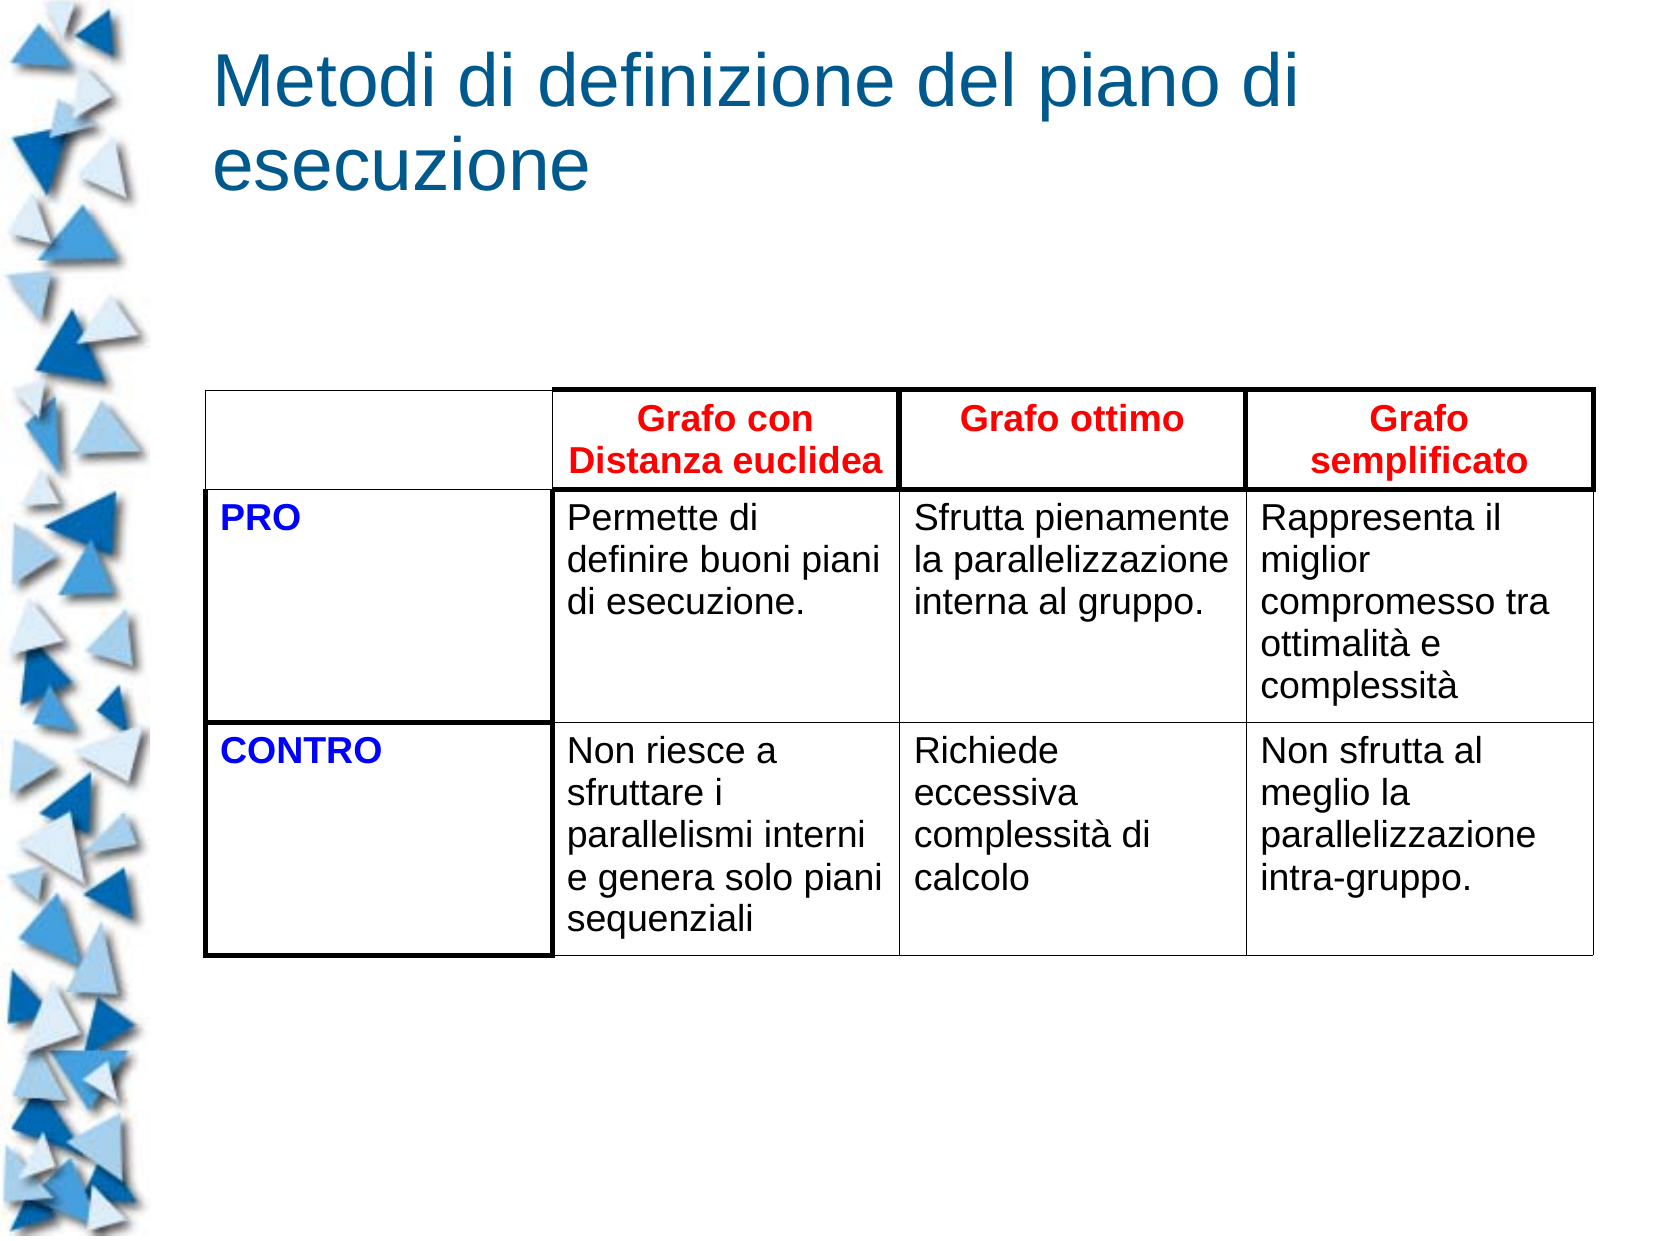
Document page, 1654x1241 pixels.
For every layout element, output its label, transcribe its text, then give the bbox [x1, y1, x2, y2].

table_cell Permette di definire buoni piani di esecuzione. [555, 492, 899, 722]
table_cell CONTRO [208, 725, 550, 953]
table_cell Sfrutta pienamente la parallelizzazione interna al gruppo. [900, 492, 1246, 722]
table_header Grafo ottimo [902, 392, 1243, 487]
table_header Grafo con Distanza euclidea [553, 392, 896, 487]
table_cell Rappresenta il miglior compromesso tra ottimalità e complessità [1247, 492, 1593, 722]
title Metodi di definizione del piano di esecuzione [212, 38, 1625, 207]
picture [0, 0, 150, 1236]
table_header Grafo semplificato [1248, 392, 1591, 487]
table_cell PRO [208, 490, 550, 720]
table_cell Non sfrutta al meglio la parallelizzazione intra-gruppo. [1247, 723, 1593, 955]
table_cell Non riesce a sfruttare i parallelismi interni e genera solo piani sequenziali [555, 723, 899, 955]
table_header [206, 391, 552, 489]
table_cell Richiede eccessiva complessità di calcolo [900, 723, 1246, 955]
